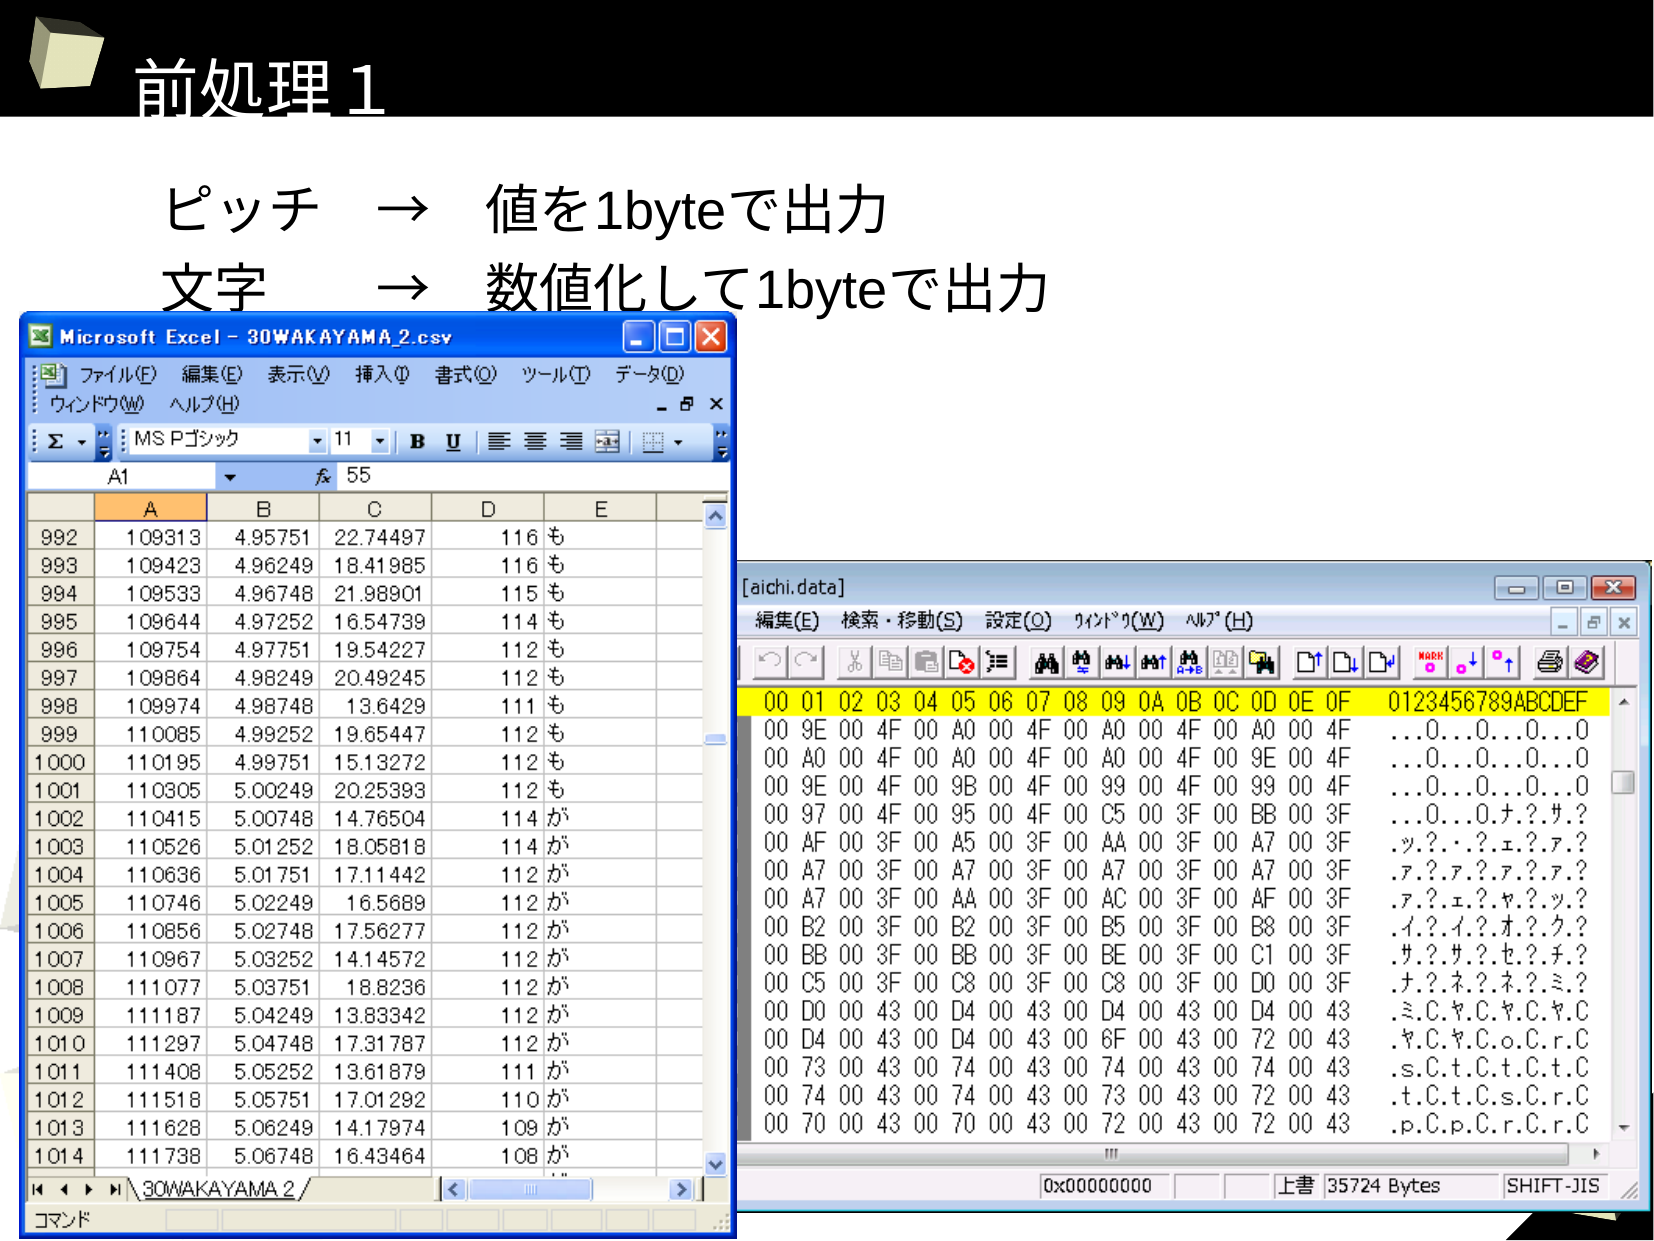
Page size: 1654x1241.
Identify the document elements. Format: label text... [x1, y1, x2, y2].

text_box ピッチ → 値を1byteで出力 文字 → 数値化して1byteで出力 [145, 159, 990, 296]
text_box 前処理１ [118, 29, 394, 112]
picture [0, 312, 1654, 1241]
